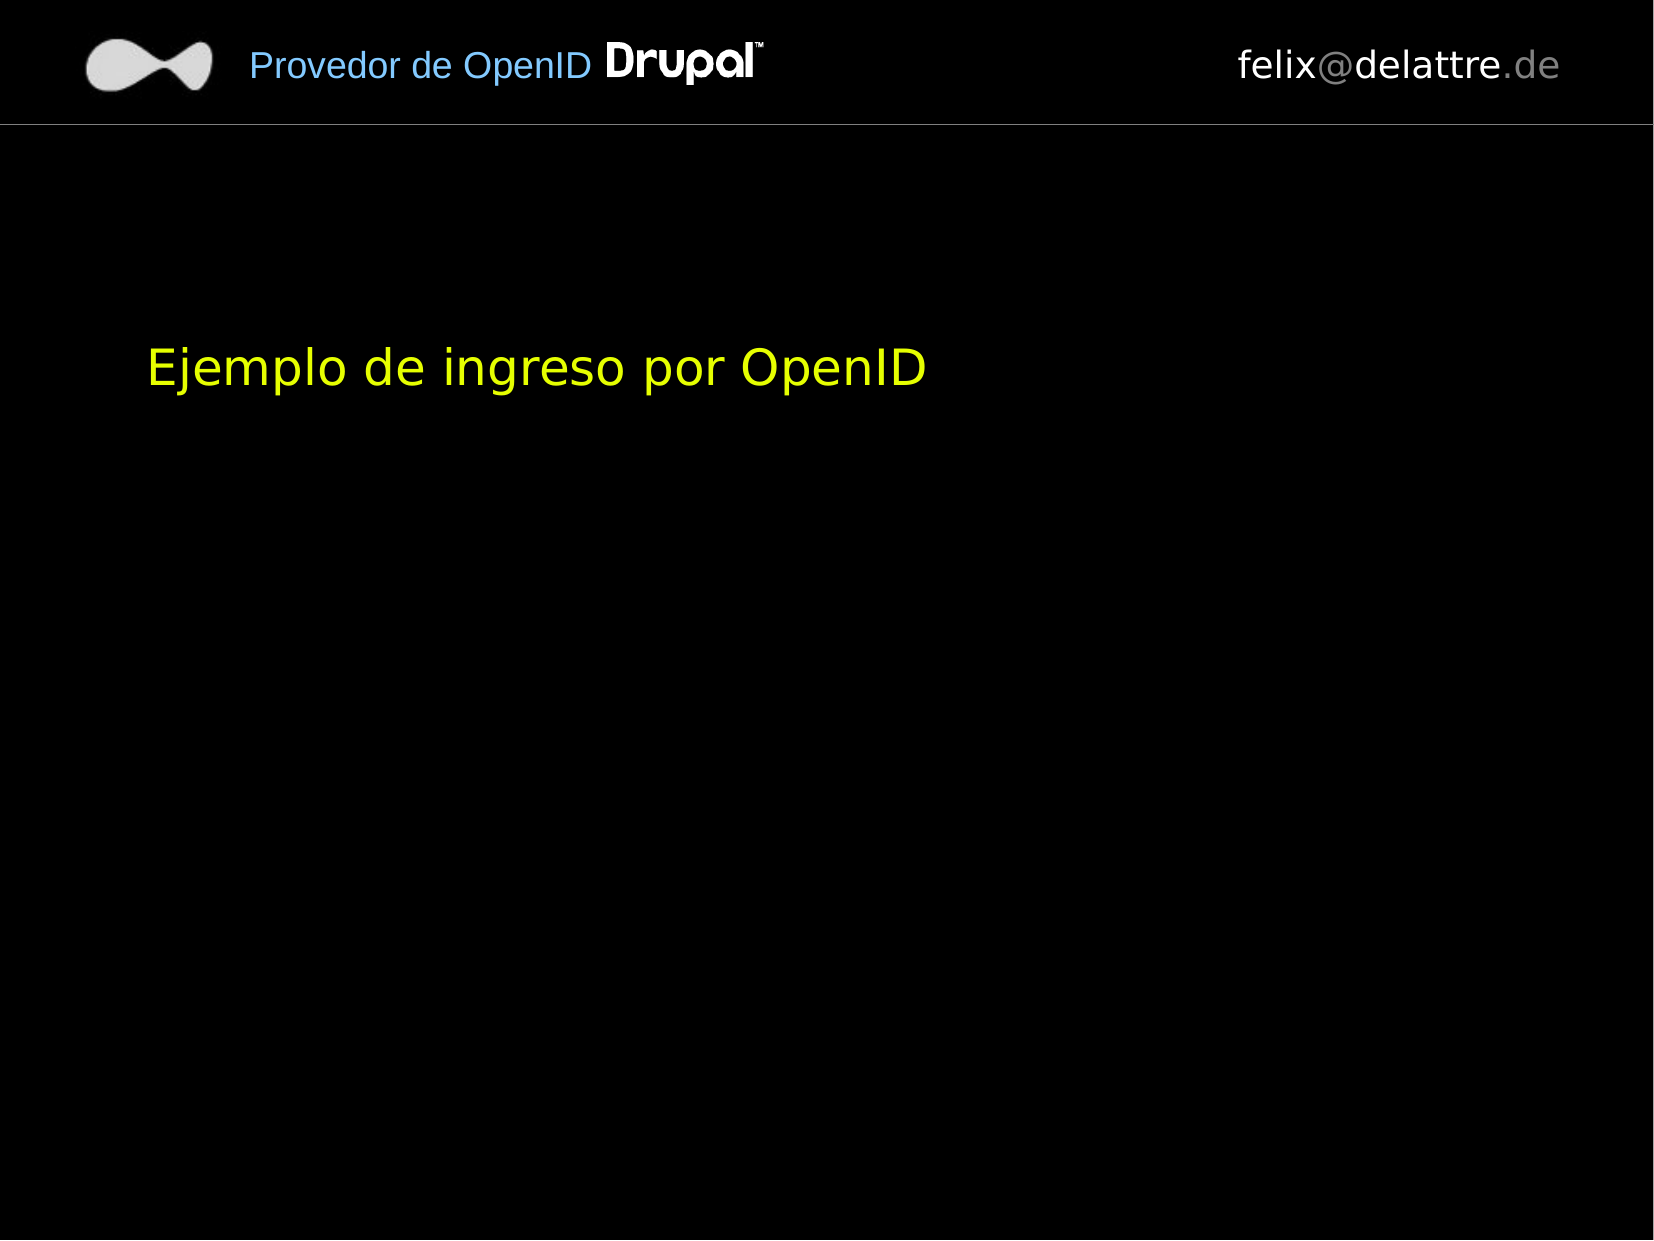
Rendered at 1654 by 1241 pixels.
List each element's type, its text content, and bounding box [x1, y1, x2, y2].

picture [62, 31, 229, 104]
text_box Ejemplo de ingreso por OpenID [131, 331, 1577, 405]
